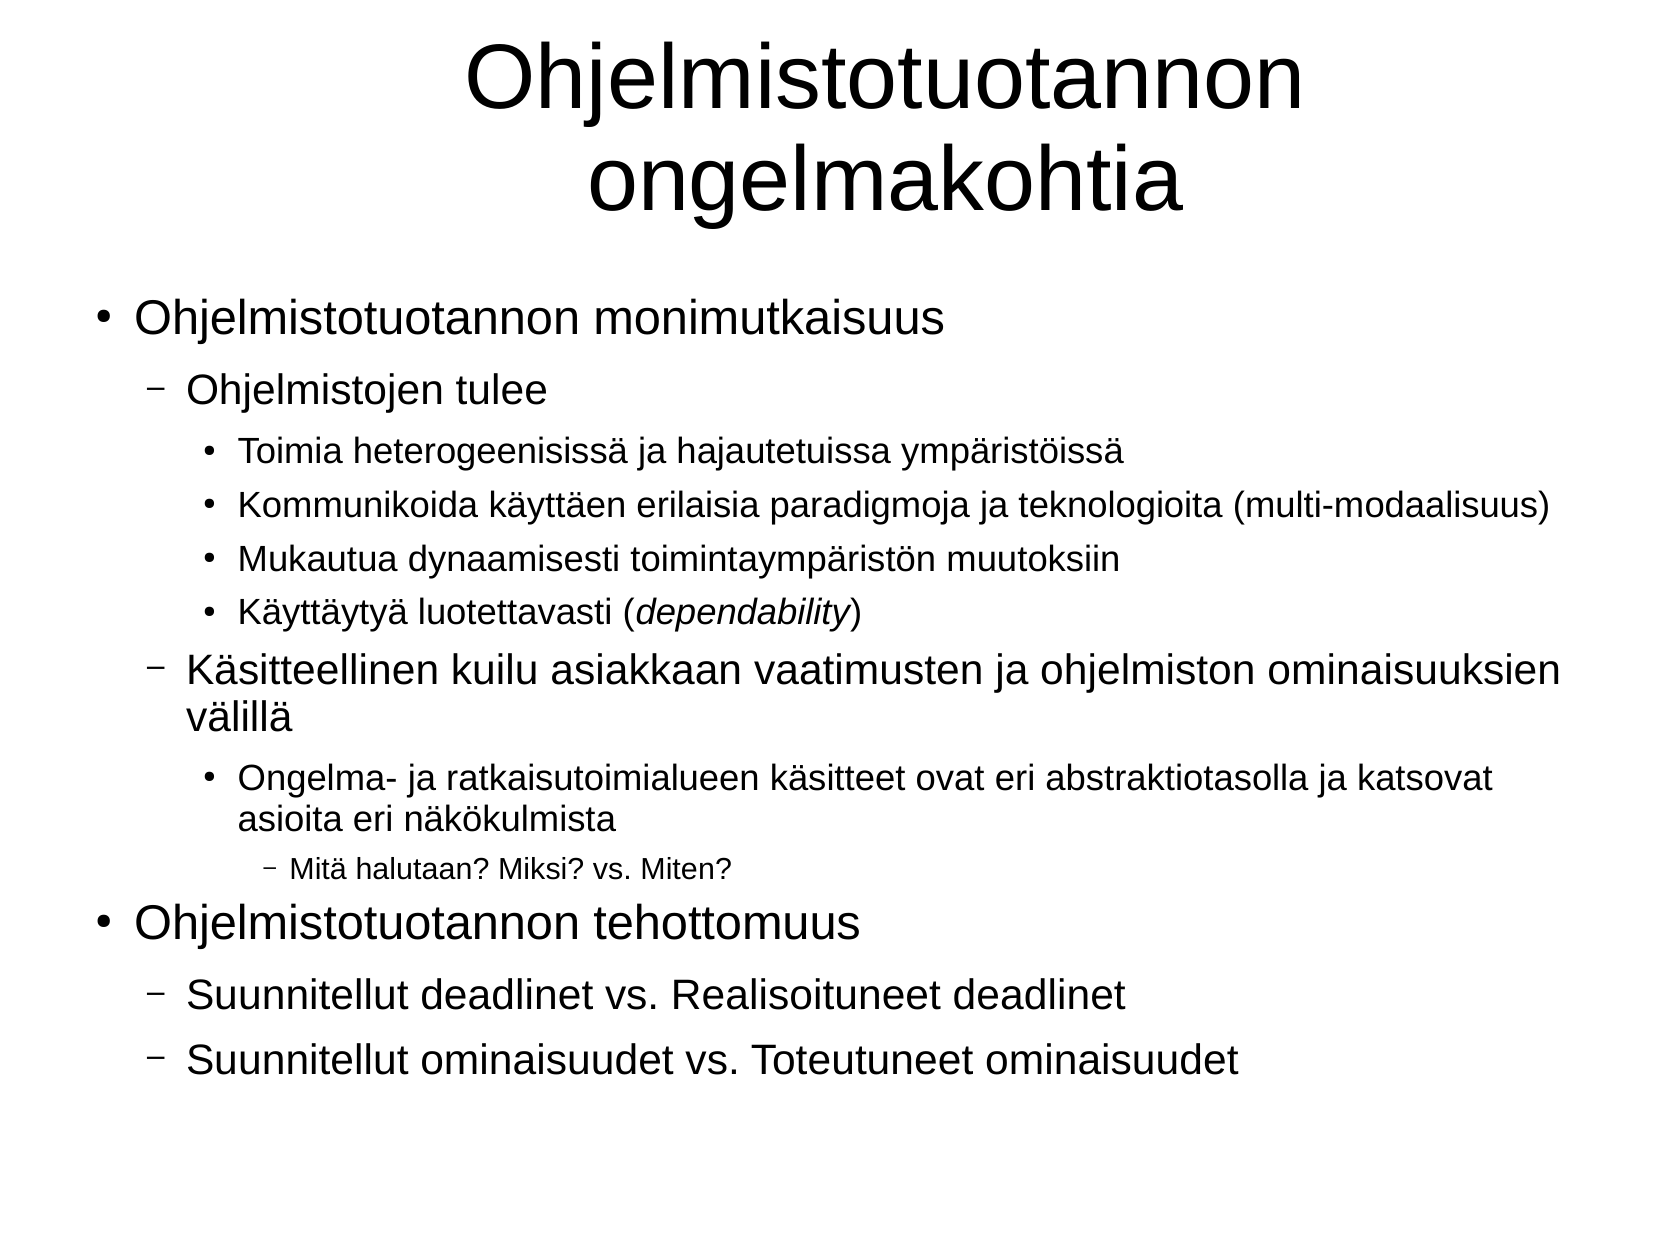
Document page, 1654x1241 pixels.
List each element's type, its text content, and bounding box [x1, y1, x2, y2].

list Ohjelmistotuotannon monimutkaisuus Ohjelmistojen tulee Toimia heterogeenisissä ja hajautetuissa ympäristöissä Kommunikoida käyttäen erilaisia paradigmoja ja teknologioita (multi-modaalisuus) Mukautua dynaamisesti toimintaympäristön muutoksiin Käyttäytyä luotettavasti (dependability) Käsitteellinen kuilu asiakkaan vaatimusten ja ohjelmiston ominaisuuksien välillä Ongelma- ja ratkaisutoimialueen käsitteet ovat eri abstraktiotasolla ja katsovat asioita eri näkökulmista Mitä halutaan? Miksi? vs. Miten? Ohjelmistotuotannon tehottomuus Suunnitellut deadlinet vs. Realisoituneet deadlinet Suunnitellut ominaisuudet vs. Toteutuneet ominaisuudet [82, 290, 1571, 1107]
title Ohjelmistotuotannon ongelmakohtia [206, 25, 1565, 231]
